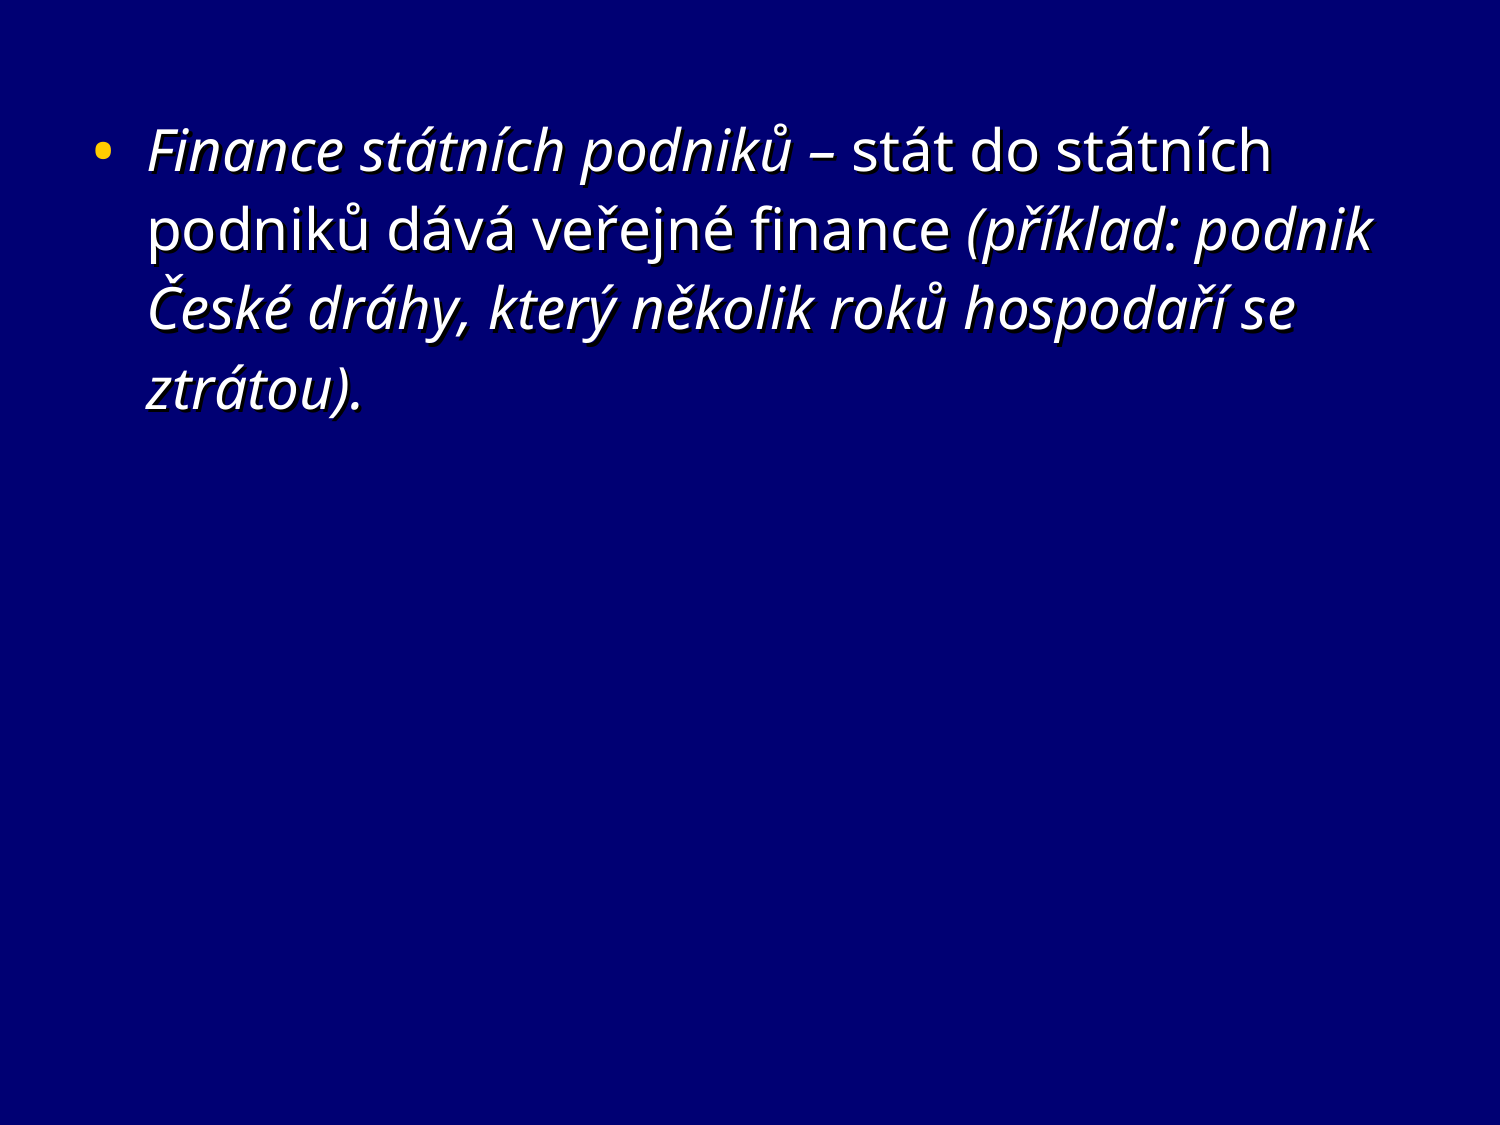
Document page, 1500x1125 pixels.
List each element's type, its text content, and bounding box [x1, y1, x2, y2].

list Finance státních podniků – stát do státních podniků dává veřejné finance (příklad: podnik České dráhy, který několik roků hospodaří se ztrátou). [75, 101, 1426, 1005]
